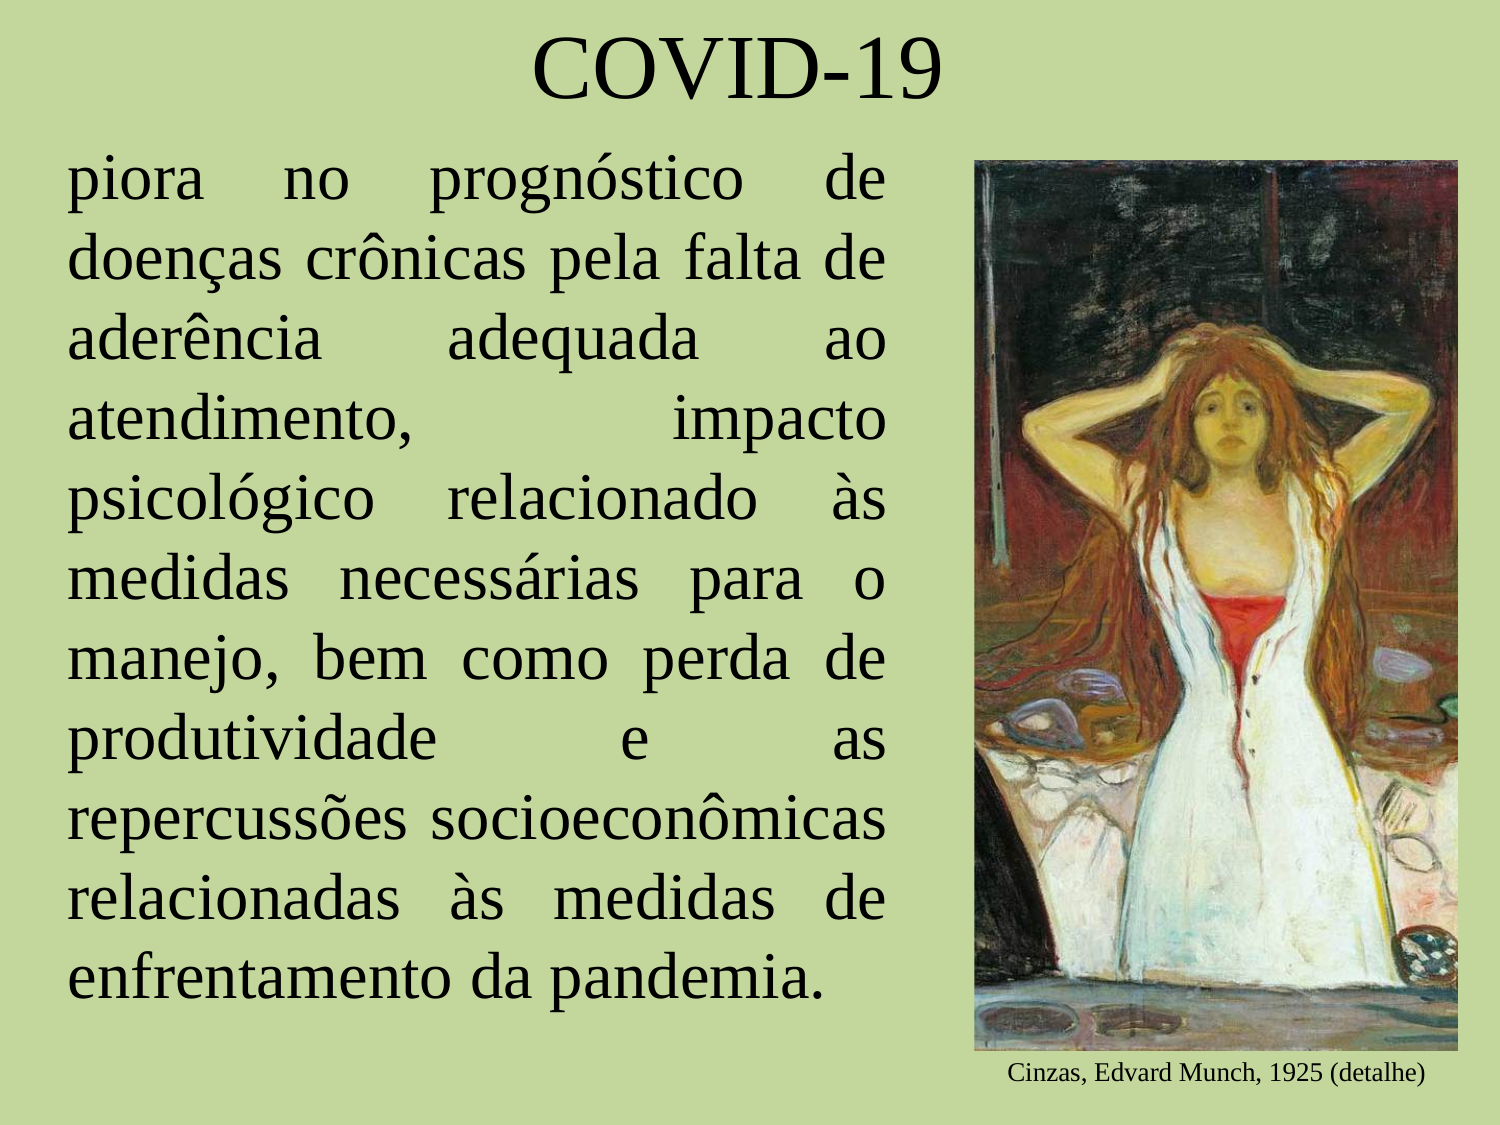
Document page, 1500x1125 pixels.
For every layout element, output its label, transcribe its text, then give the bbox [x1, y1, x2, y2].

text_box Cinzas, Edvard Munch, 1925 (detalhe) [962, 1046, 1471, 1095]
text_box COVID-19 [88, 0, 1388, 125]
picture [974, 160, 1458, 1046]
text_box piora no prognóstico de doenças crônicas pela falta de aderência adequada ao atendimento, impacto psicológico relacionado às medidas necessárias para o manejo, bem como perda de produtividade e as repercussões socioeconômicas relacionadas às medidas de enfrentamento da pandemia. [53, 125, 904, 1020]
